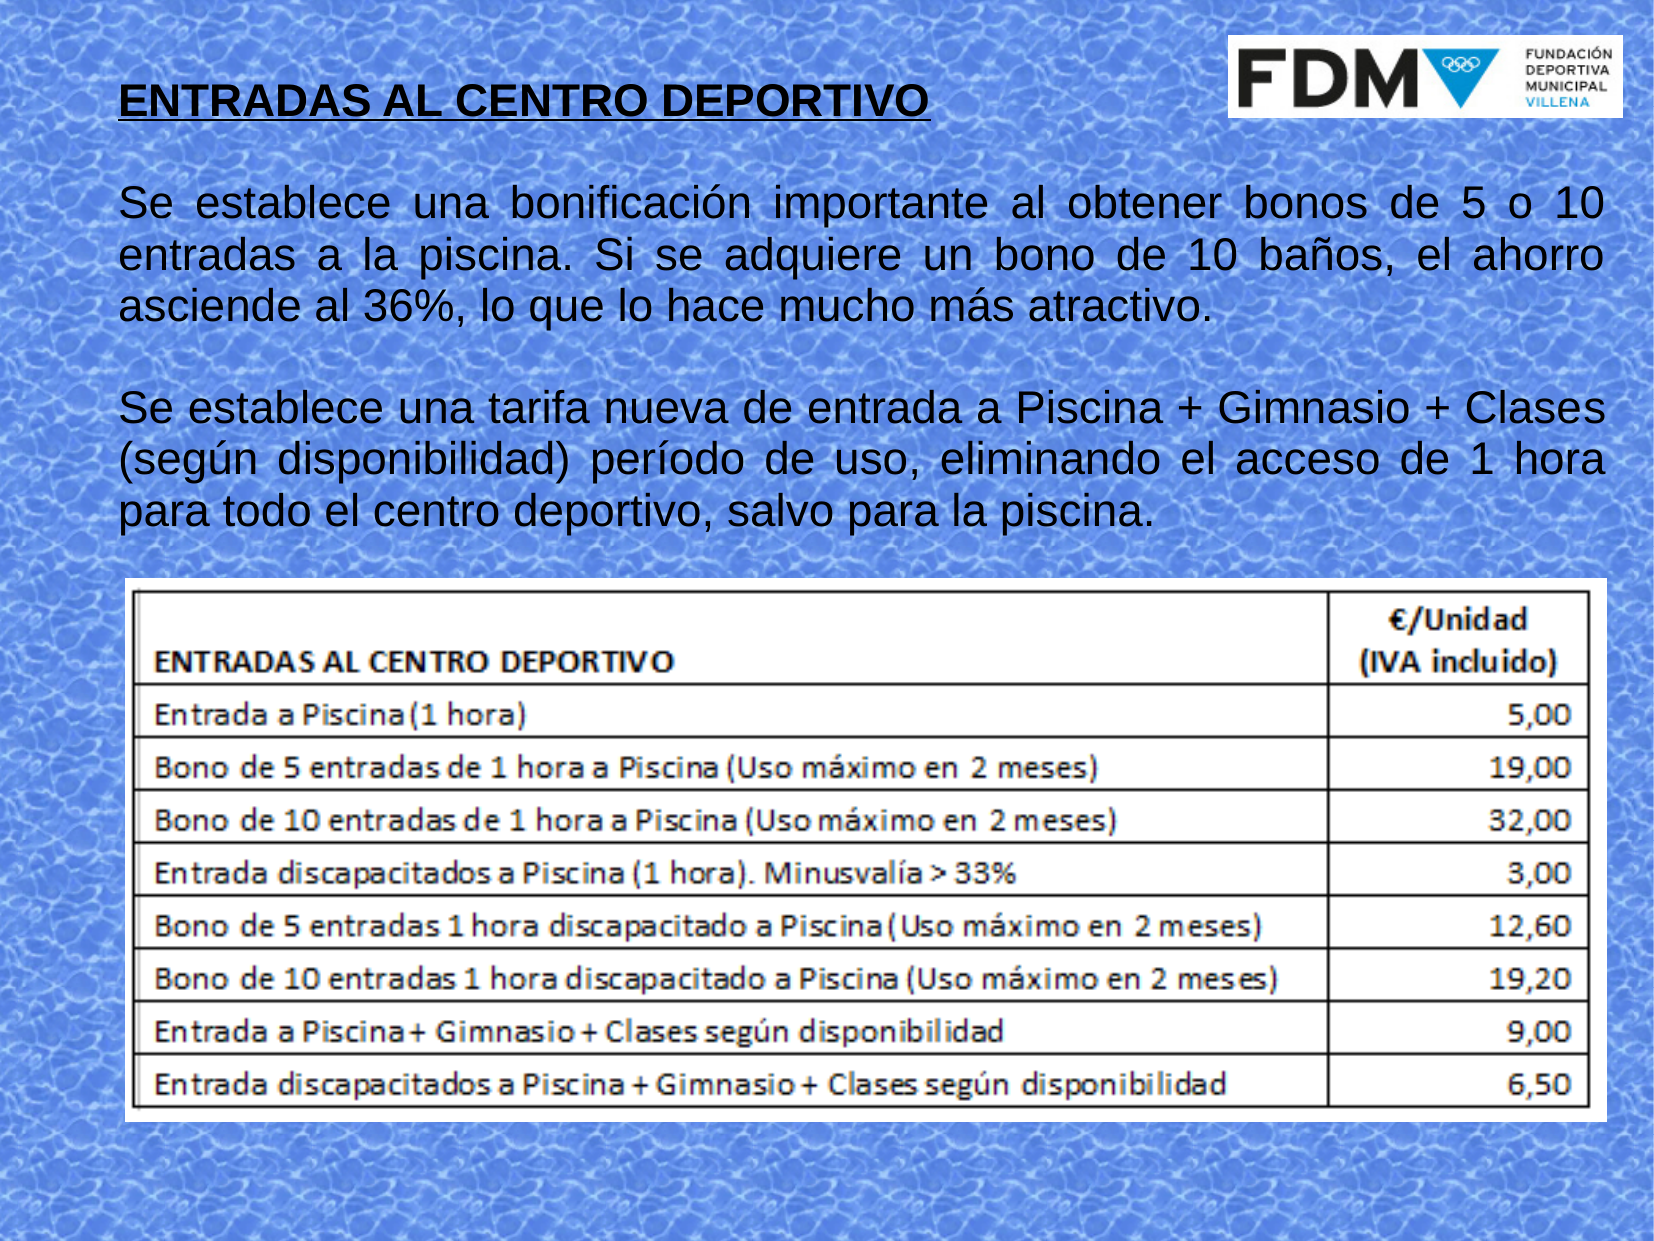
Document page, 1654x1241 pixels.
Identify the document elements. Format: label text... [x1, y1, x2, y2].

picture [0, 0, 1654, 1241]
subtitle ENTRADAS AL CENTRO DEPORTIVO Se establece una bonificación importante al obtener bonos de 5 o 10 entradas a la piscina. Si se adquiere un bono de 10 baños, el ahorro asciende al 36%, lo que lo hace mucho más atractivo. Se establece una tarifa nueva de entrada a Piscina + Gimnasio + Clases (según disponibilidad) período de uso, eliminando el acceso de 1 hora para todo el centro deportivo, salvo para la piscina. [118, 0, 1607, 863]
